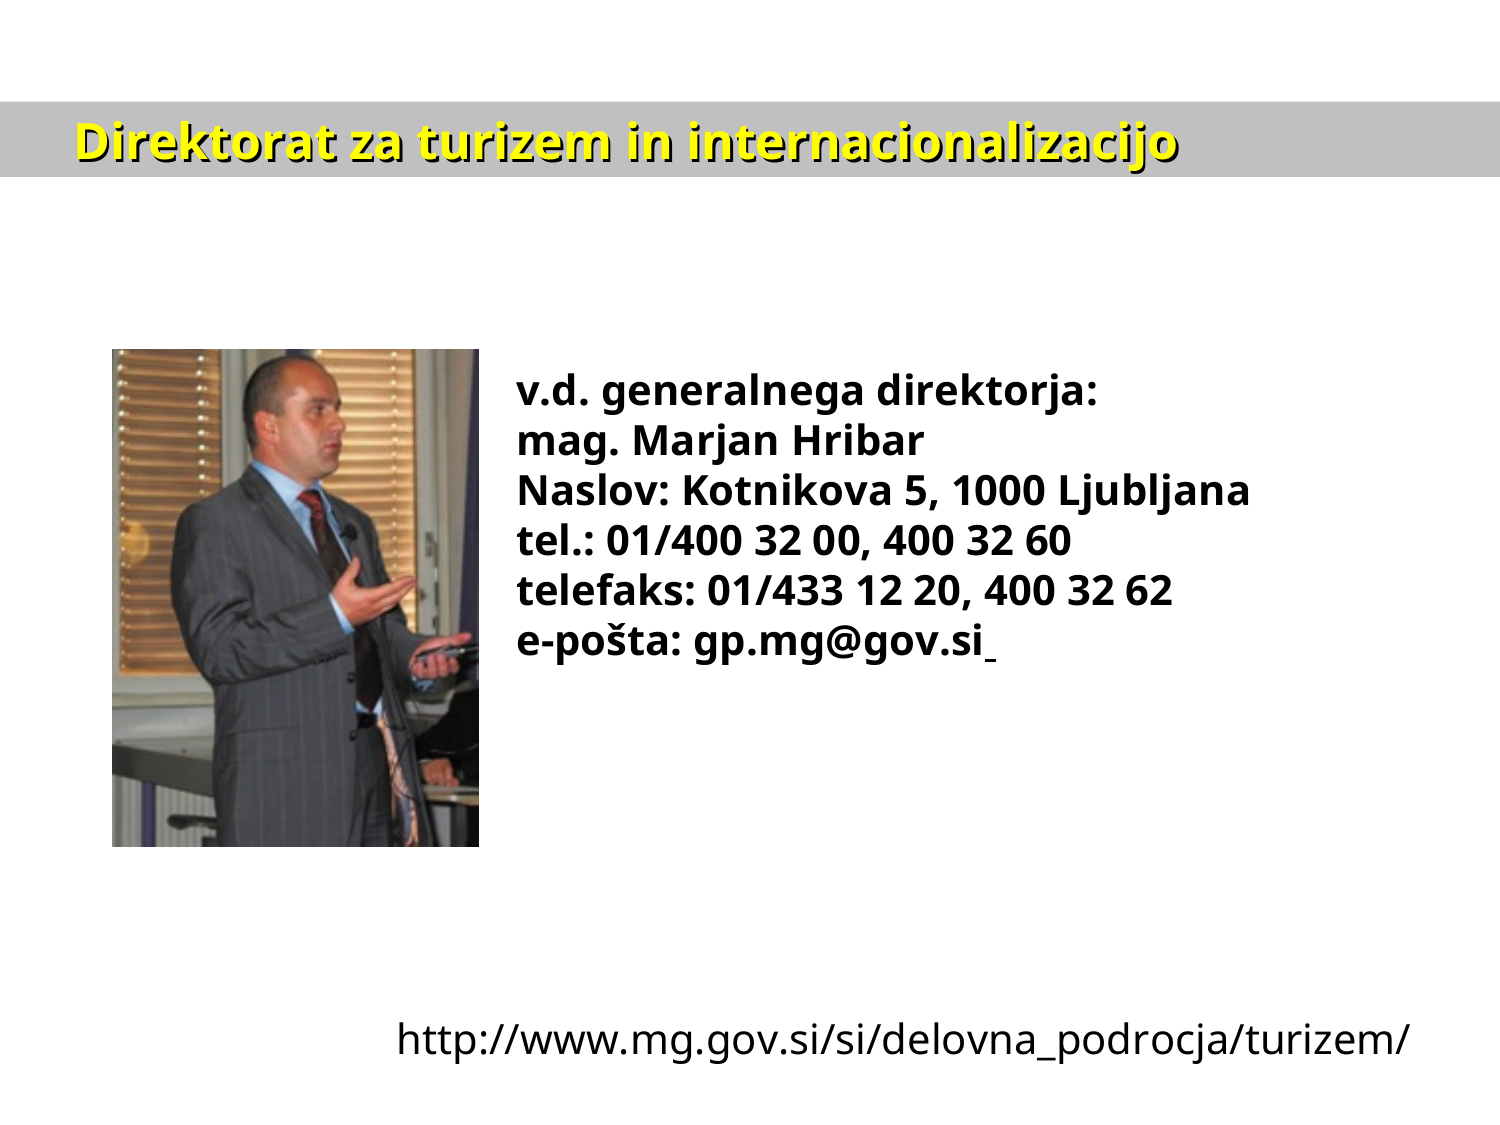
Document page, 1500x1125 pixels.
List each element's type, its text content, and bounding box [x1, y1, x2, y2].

picture [112, 349, 479, 847]
text_box v.d. generalnega direktorja: mag. Marjan Hribar Naslov: Kotnikova 5, 1000 Ljubljana tel.: 01/400 32 00, 400 32 60 telefaks: 01/433 12 20, 400 32 62 e-pošta: gp.mg@gov.si [501, 355, 1404, 672]
text_box Direktorat za turizem in internacionalizacijo [0, 101, 1500, 177]
text_box http://www.mg.gov.si/si/delovna_podrocja/turizem/ [382, 1005, 1427, 1071]
